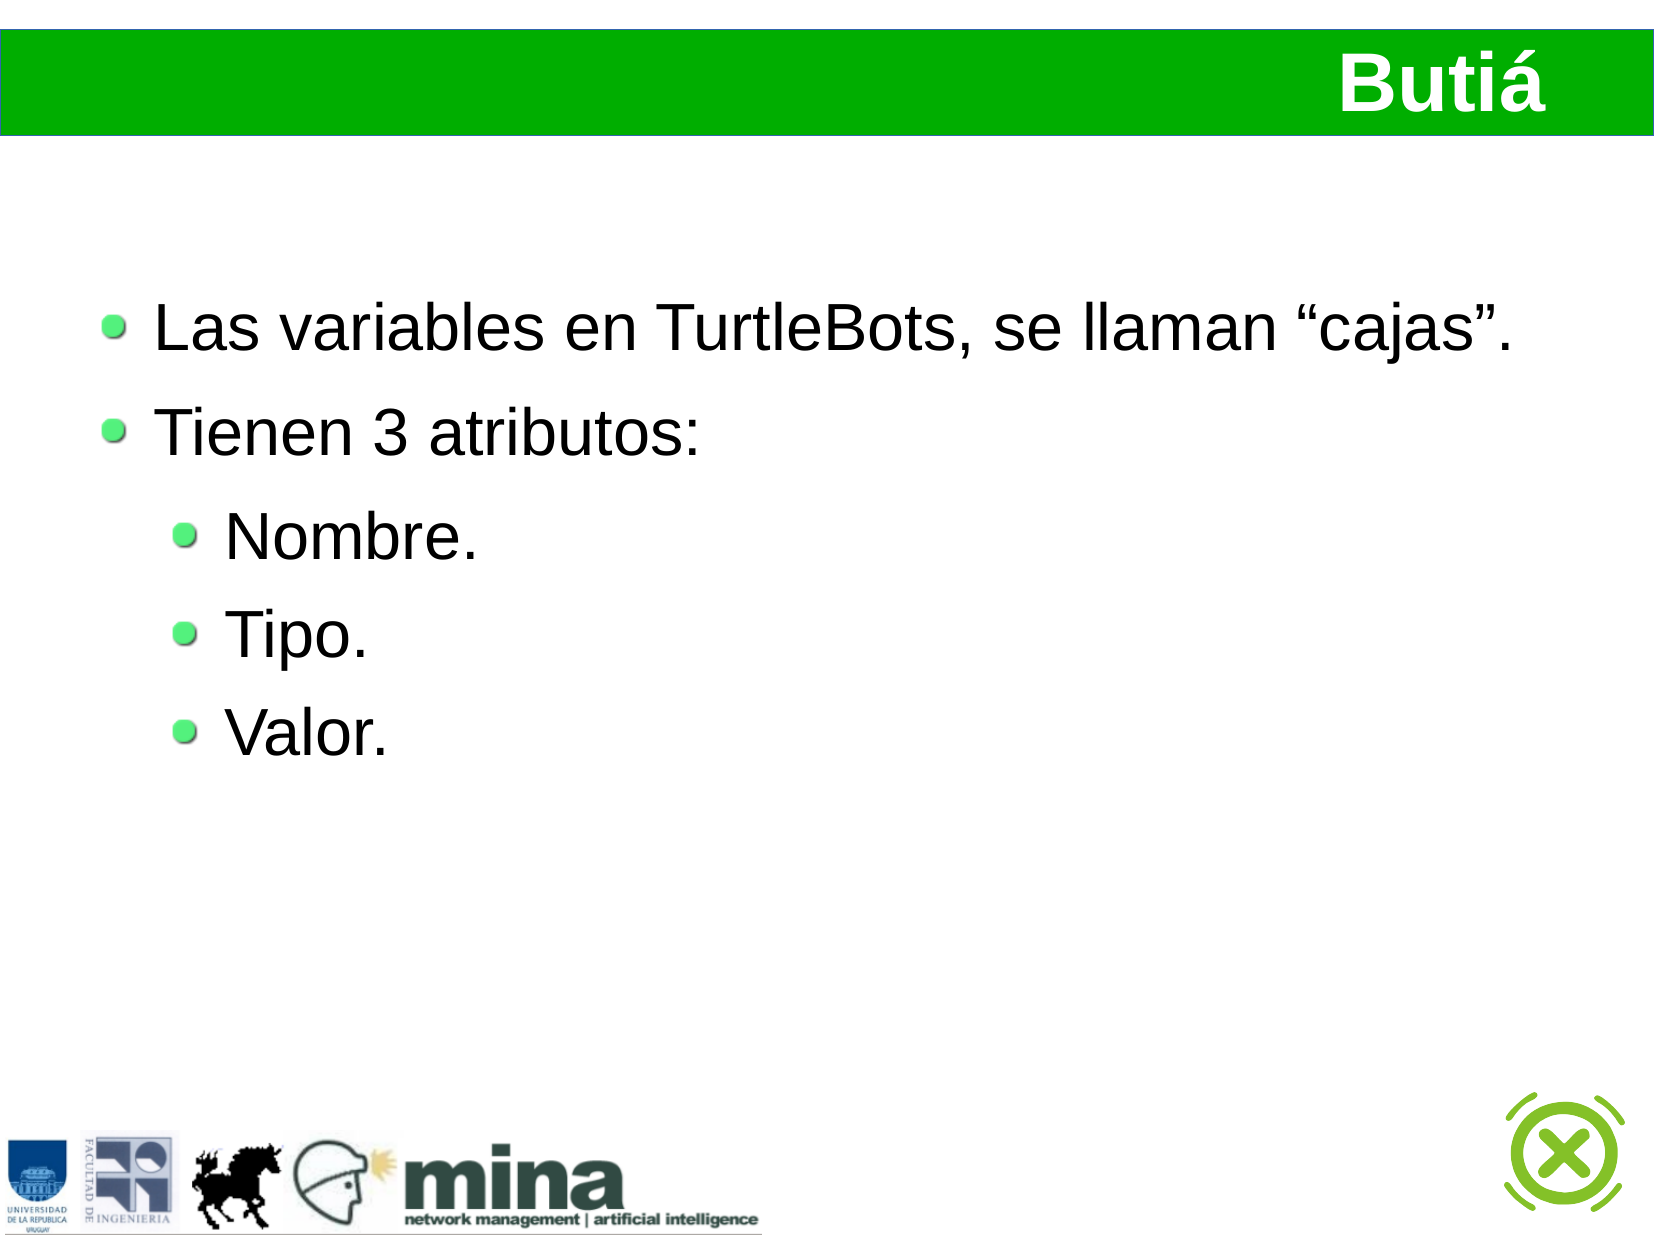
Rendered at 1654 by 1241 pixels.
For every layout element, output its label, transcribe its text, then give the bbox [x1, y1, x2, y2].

list Las variables en TurtleBots, se llaman “cajas”. Tienen 3 atributos: Nombre. Tipo. Valor. [82, 290, 1571, 1229]
picture [1571, 1092, 1625, 1212]
picture [5, 1130, 762, 1235]
